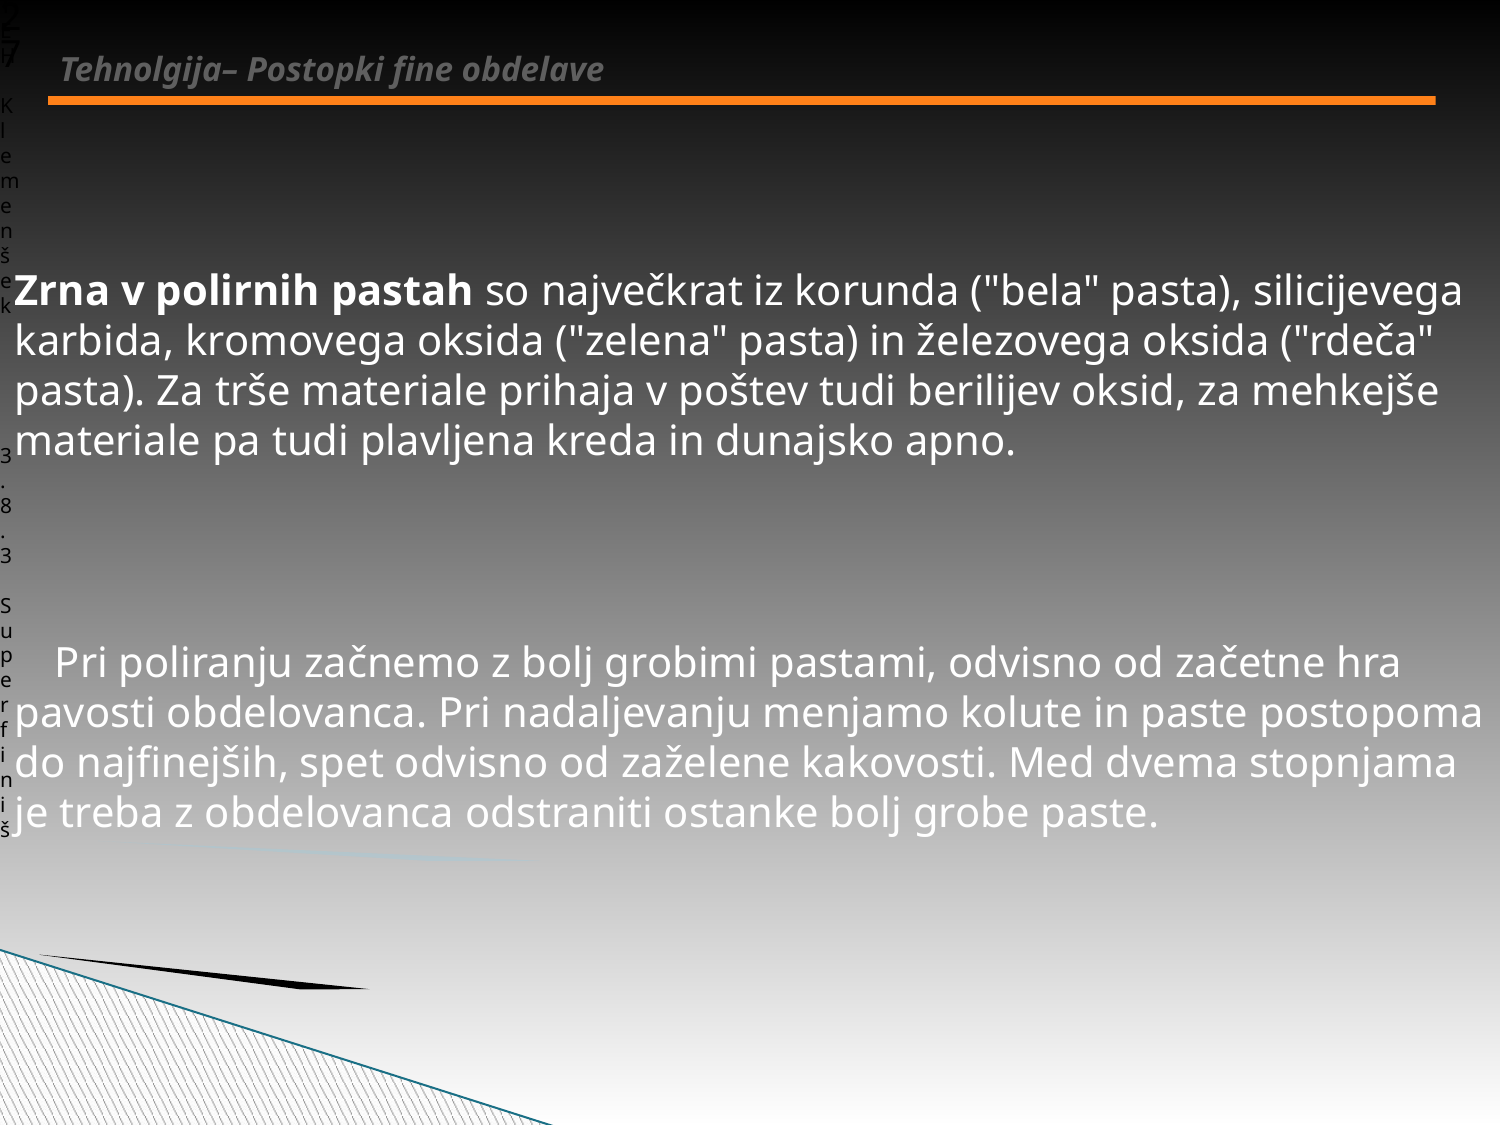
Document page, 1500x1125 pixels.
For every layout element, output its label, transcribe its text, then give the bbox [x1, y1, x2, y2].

picture [0, 952, 543, 1125]
text_box Zrna v polirnih pastah so največkrat iz korunda ("bela" pasta), silicije­vega karbida, kromovega oksida ("zelena" pasta) in železovega oksida ("rdeča" pasta). Za trše materiale prihaja v poštev tudi berilijev oksid, za mehkejše materiale pa tudi plavljena kreda in dunajsko apno. [0, 256, 1500, 532]
text_box Pri poliranju začnemo z bolj grobimi pastami, odvisno od začetne hra­pavosti obdelovanca. Pri nadaljevanju menjamo kolute in paste postopoma do najfinejših, spet odvisno od zaželene kakovosti. Med dvema stopnjama je treba z obde­lovanca odstraniti ostanke bolj grobe paste. [0, 628, 1500, 904]
